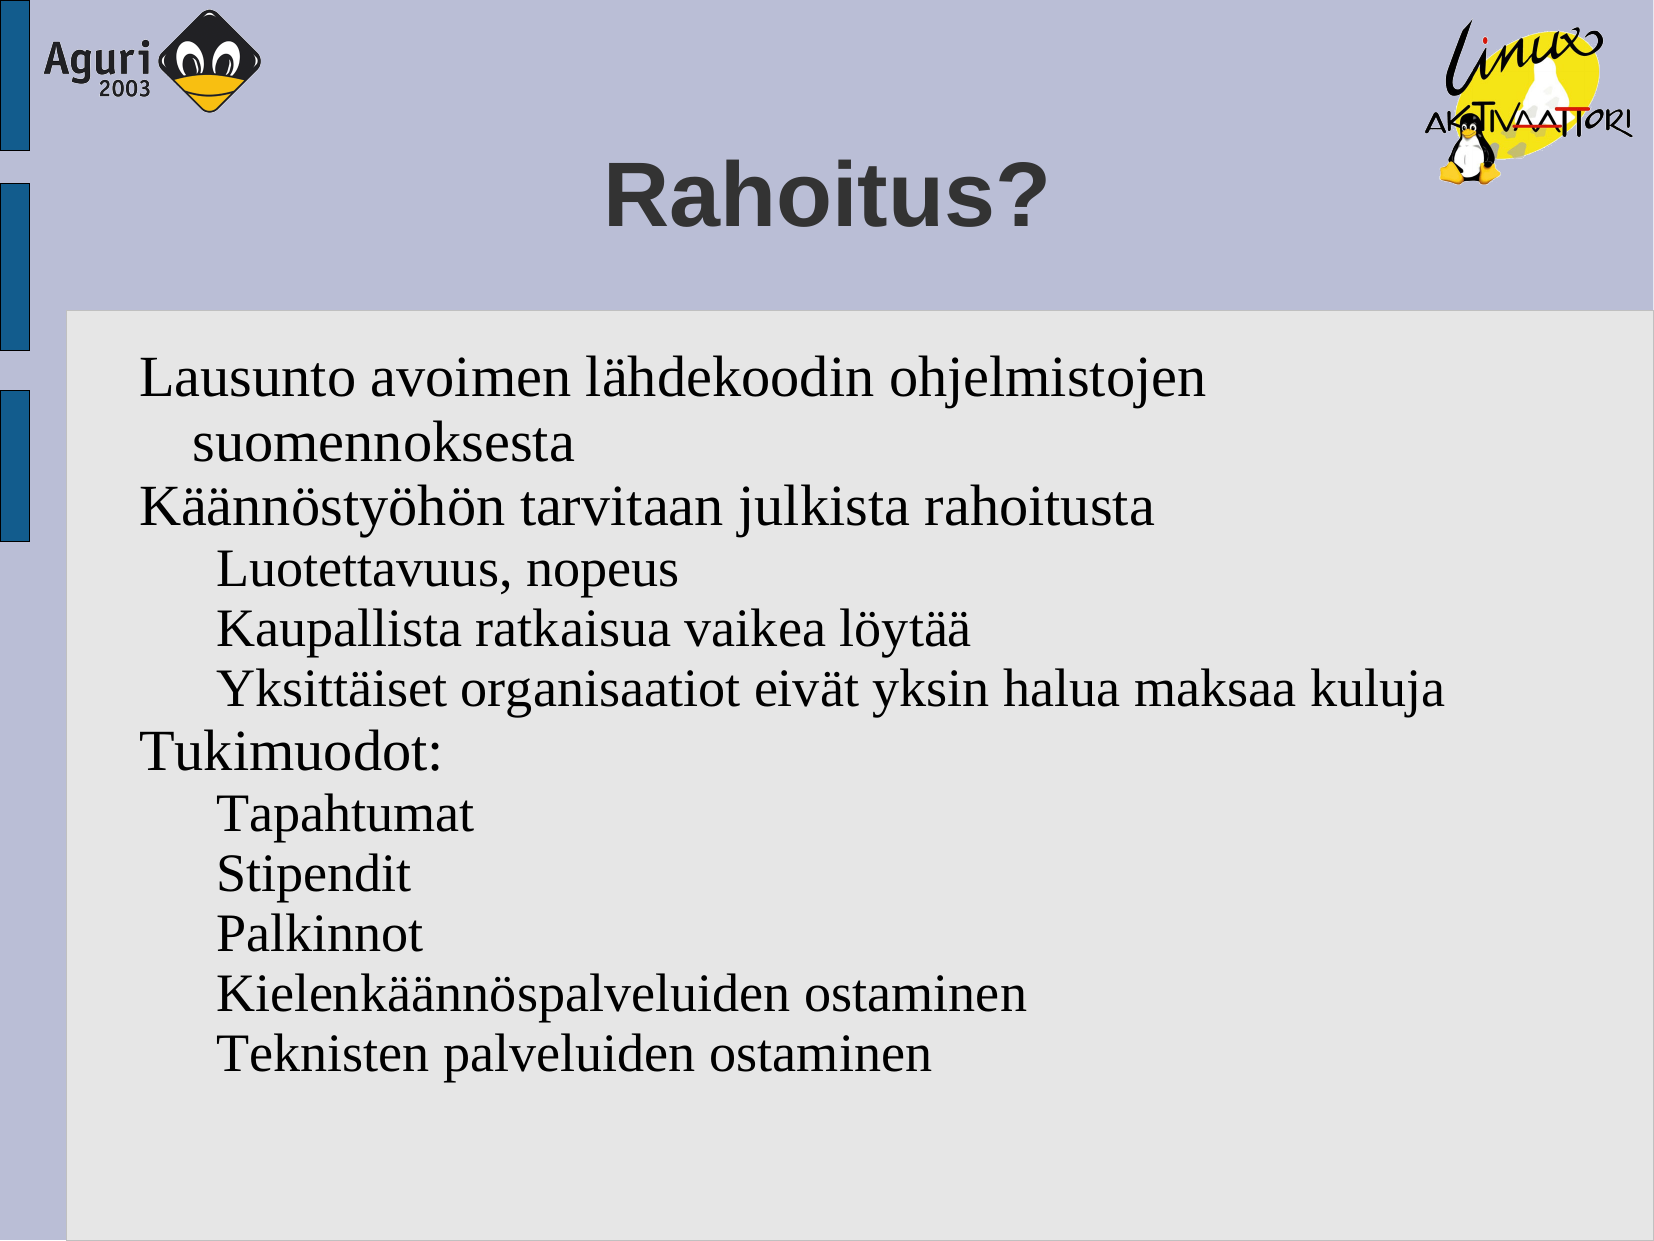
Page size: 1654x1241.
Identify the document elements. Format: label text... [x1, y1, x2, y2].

title Rahoitus? [121, 91, 1534, 299]
list Lausunto avoimen lähdekoodin ohjelmistojen suomennoksesta Käännöstyöhön tarvitaan julkista rahoitusta Luotettavuus, nopeus Kaupallista ratkaisua vaikea löytää Yksittäiset organisaatiot eivät yksin halua maksaa kuluja Tukimuodot: Tapahtumat Stipendit Palkinnot Kielenkäännöspalveluiden ostaminen Teknisten palveluiden ostaminen [121, 344, 1534, 1238]
picture [39, 9, 265, 113]
picture [1417, 12, 1640, 190]
